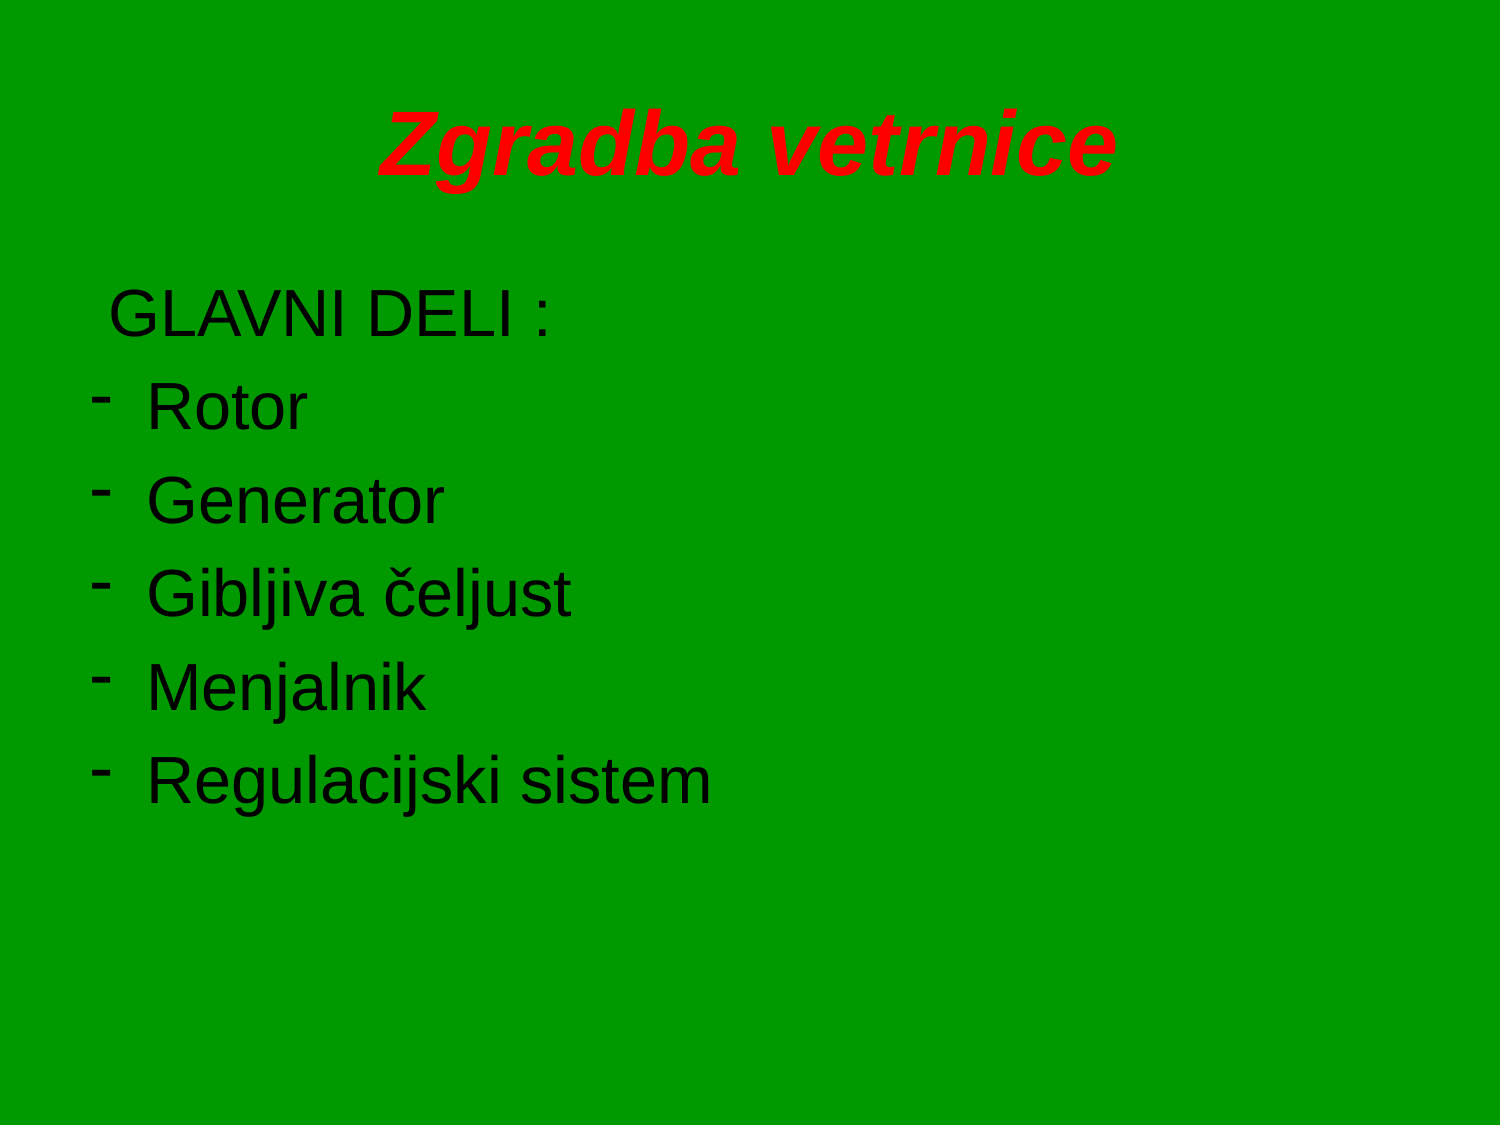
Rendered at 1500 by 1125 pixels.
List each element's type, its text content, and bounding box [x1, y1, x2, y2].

title Zgradba vetrnice [75, 45, 1425, 233]
list GLAVNI DELI : Rotor Generator Gibljiva čeljust Menjalnik Regulacijski sistem [75, 262, 1425, 1005]
